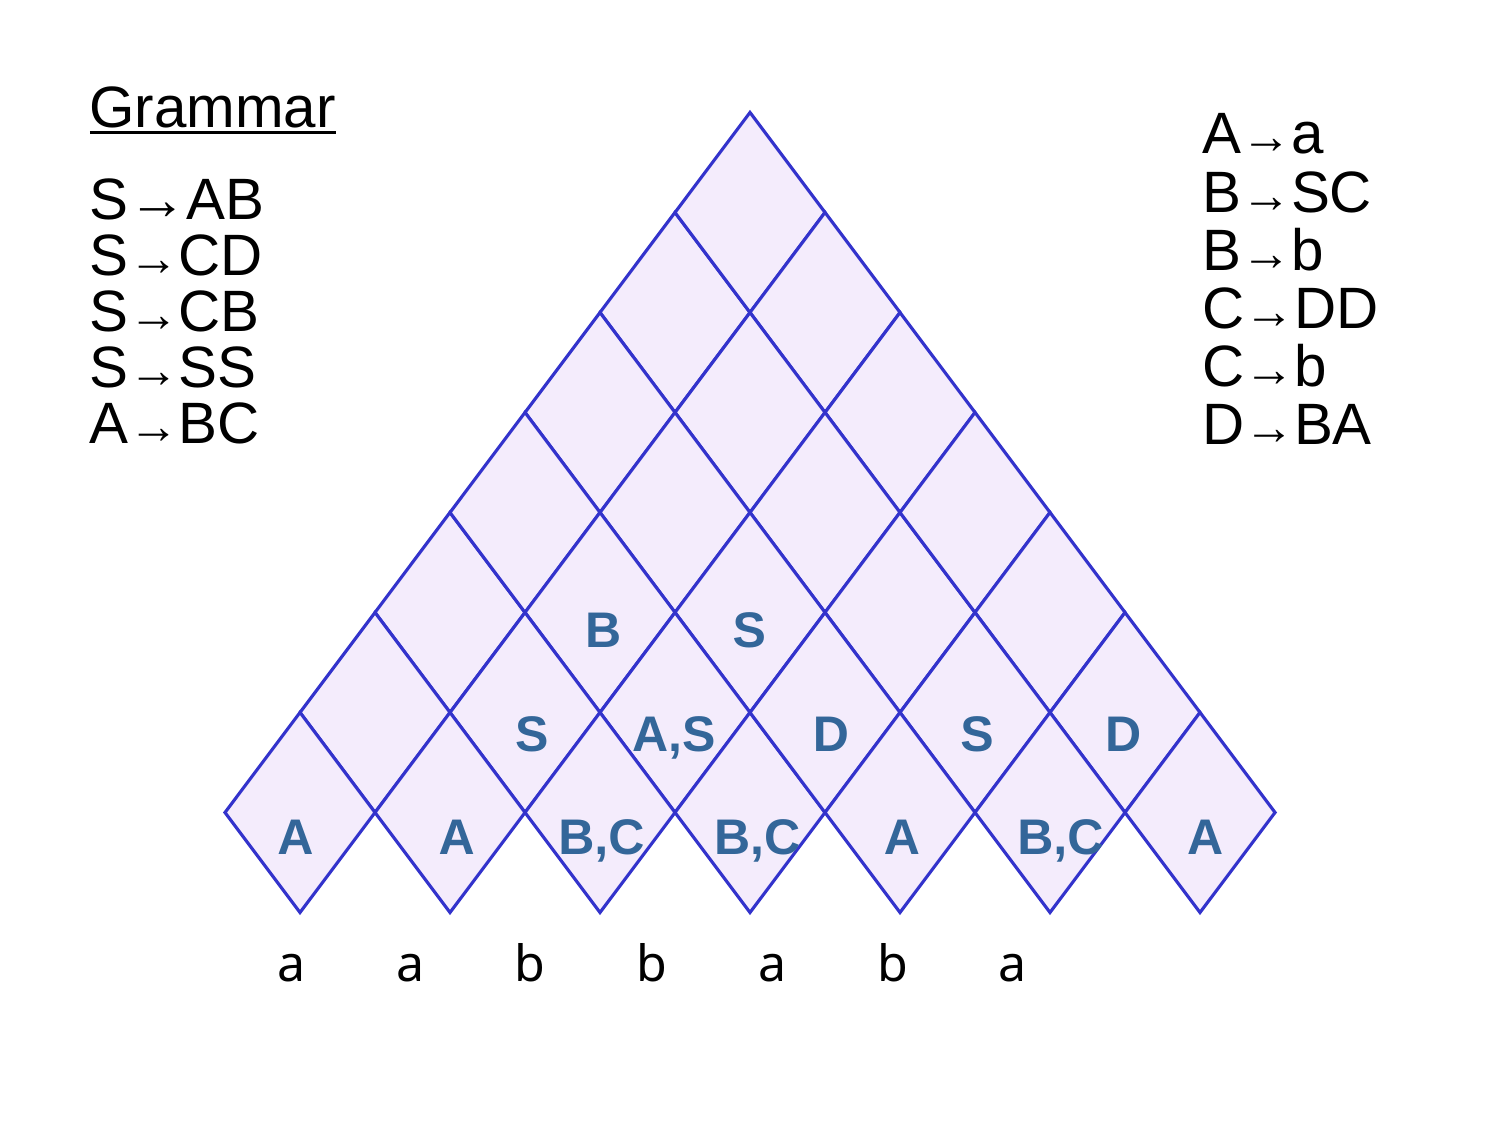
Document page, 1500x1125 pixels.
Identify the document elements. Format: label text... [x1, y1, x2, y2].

text_box S S B,C S A,D S D S,B C B S S A,S D S D A A B,C B,C A B,C A [262, 174, 1476, 873]
text_box [570, 873, 630, 913]
text_box [870, 873, 930, 913]
text_box [420, 873, 480, 913]
text_box [270, 873, 330, 913]
text_box [703, 112, 797, 174]
text_box a a b b a b a [262, 923, 1251, 1000]
text_box Grammar S→AB S→CD S→CB S→SS A→BC [74, 75, 413, 463]
text_box [1020, 873, 1080, 913]
text_box [720, 873, 780, 913]
text_box [225, 763, 262, 862]
text_box [1170, 873, 1230, 913]
text_box A→a B→SC B→b C→DD C→b D→BA [1187, 99, 1413, 464]
